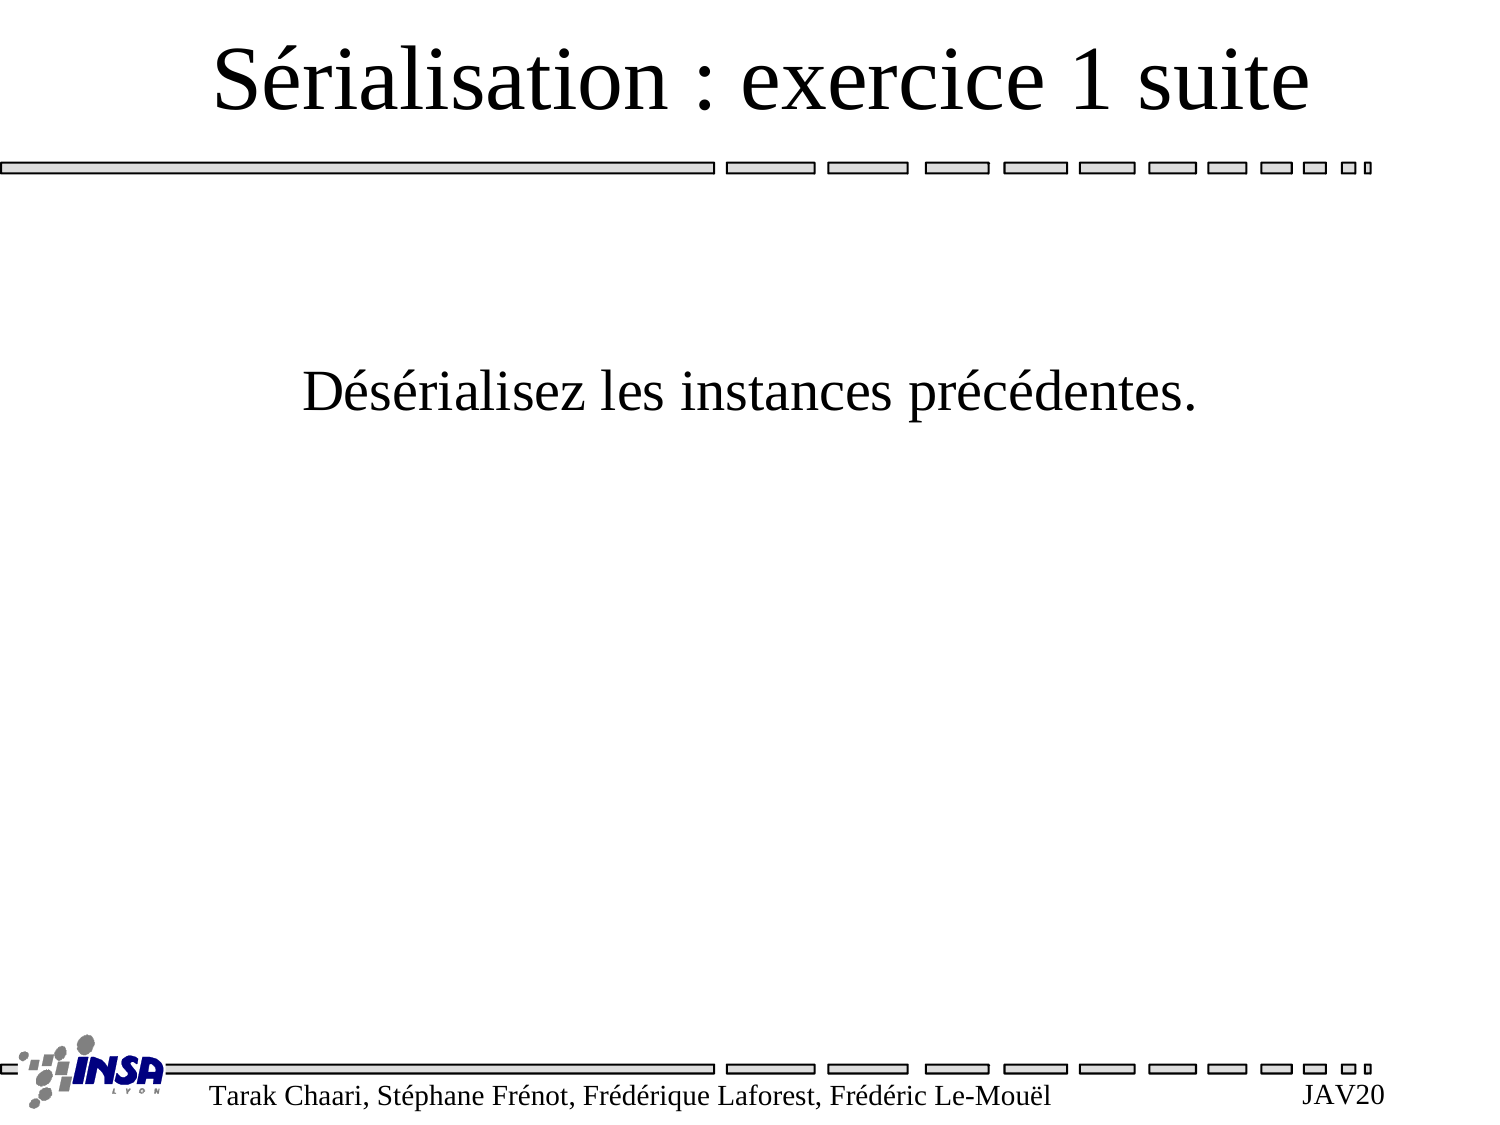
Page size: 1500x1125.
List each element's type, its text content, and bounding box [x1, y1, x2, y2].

text_box Sérialisation : exercice 1 suite [125, 0, 1399, 162]
title Désérialisez les instances précédentes. [0, 310, 1500, 473]
